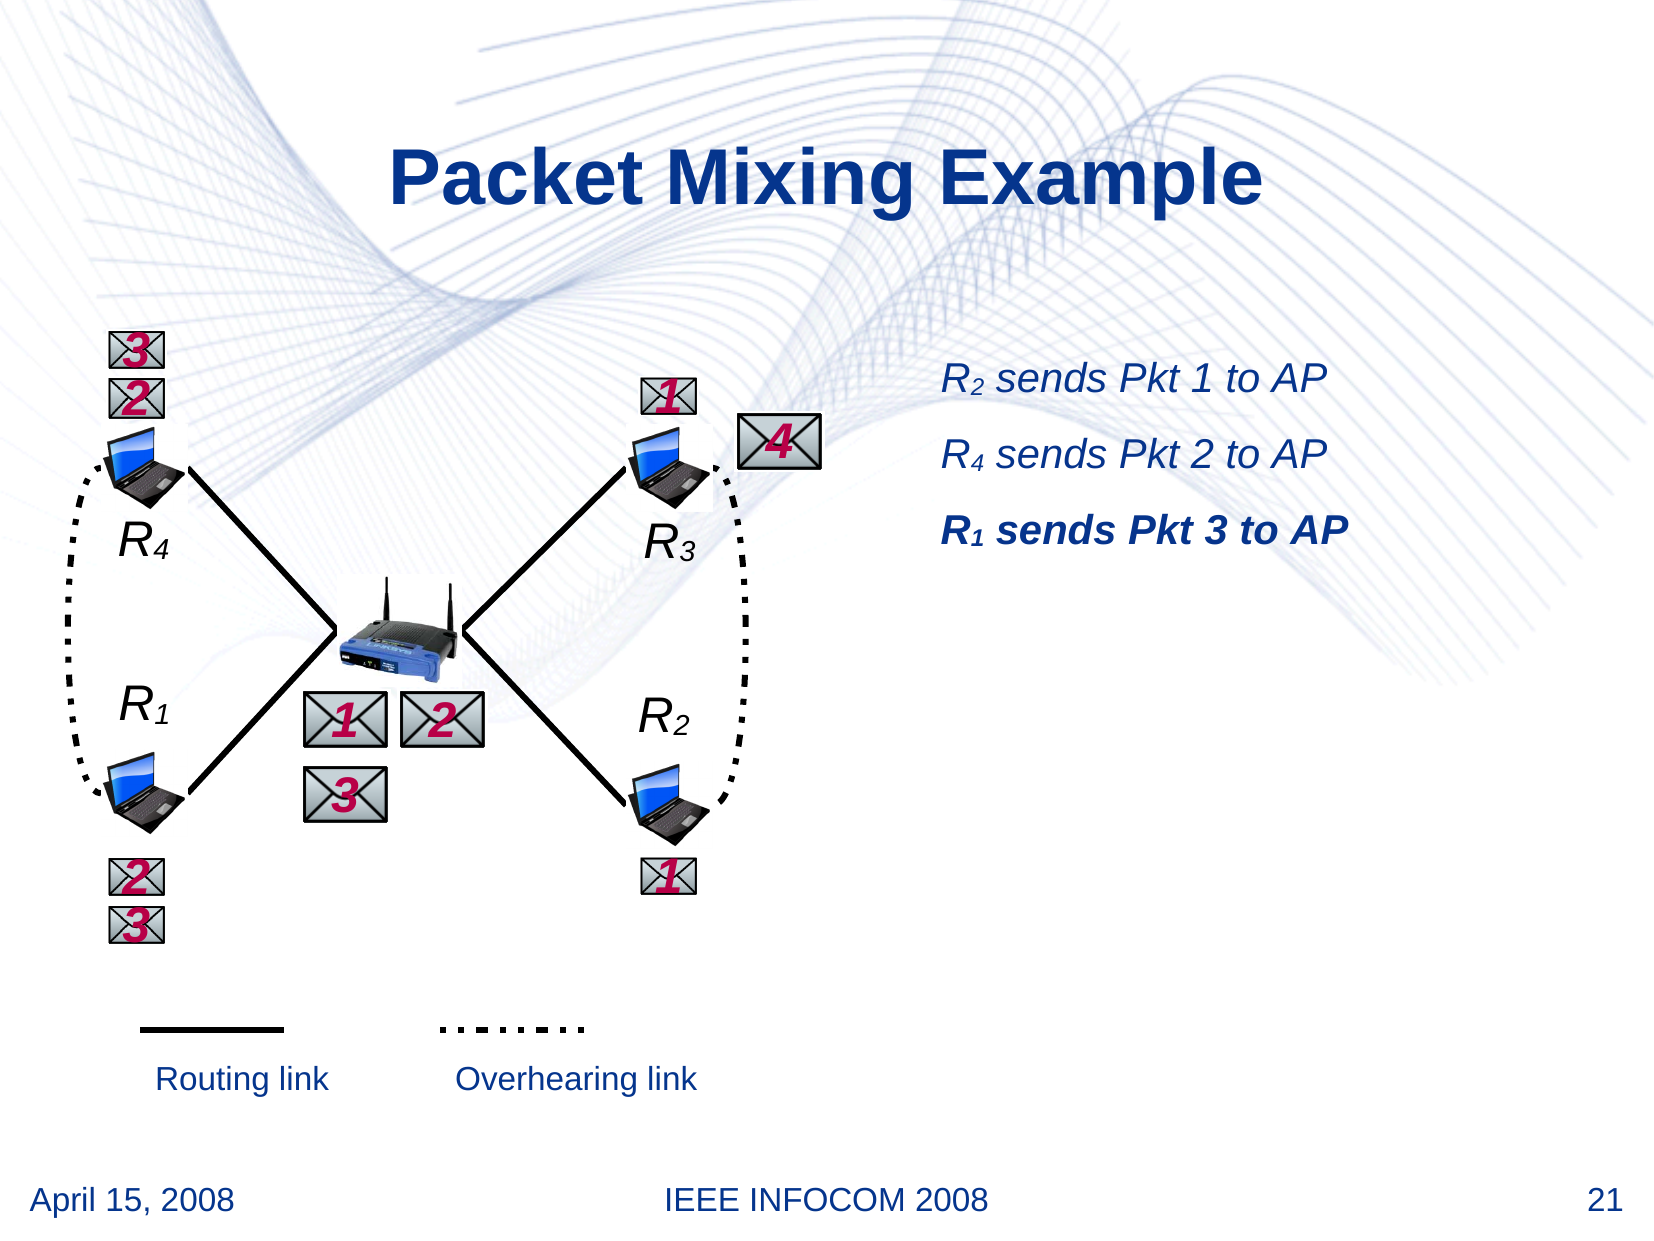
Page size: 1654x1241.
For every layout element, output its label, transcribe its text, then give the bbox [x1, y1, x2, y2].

text_box R2 [637, 686, 690, 760]
list R2 sends Pkt 1 to AP R4 sends Pkt 2 to AP R1 sends Pkt 3 to AP [900, 354, 1536, 1108]
picture [0, 0, 1654, 1241]
text_box R4 [117, 511, 170, 584]
text_box R3 [643, 513, 696, 586]
text_box Routing link [140, 1053, 366, 1106]
title Packet Mixing Example [118, 59, 1536, 296]
text_box Overhearing link [440, 1053, 713, 1106]
text_box R1 [118, 675, 171, 748]
